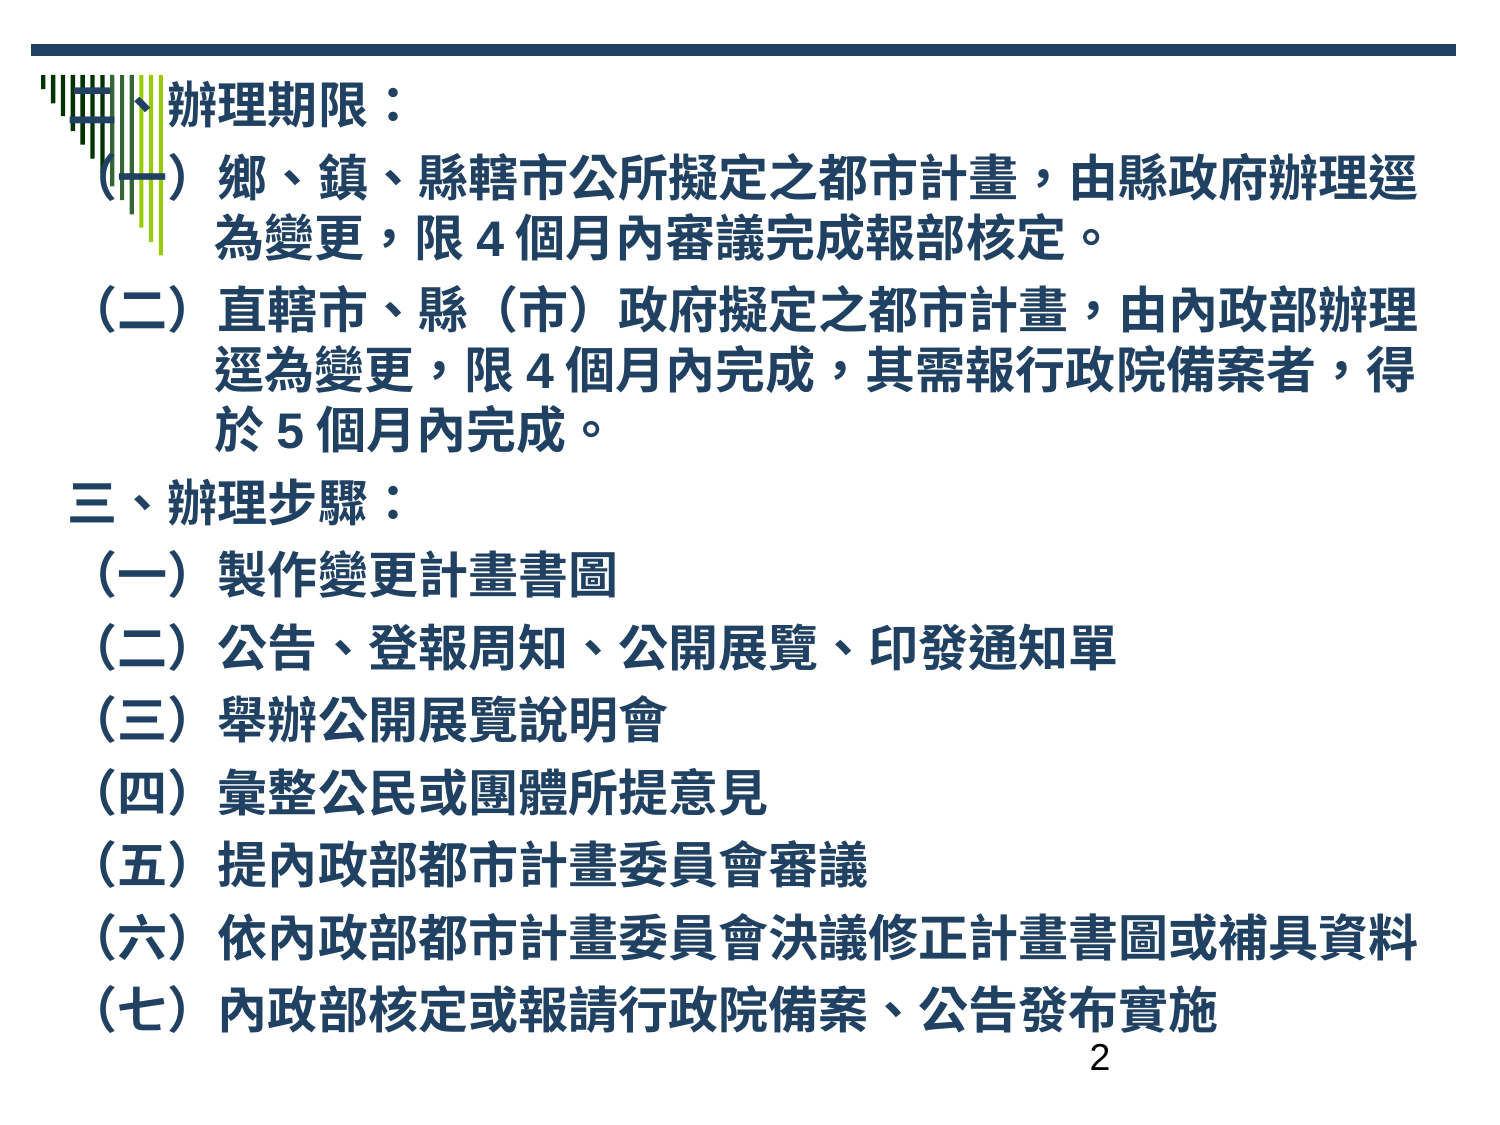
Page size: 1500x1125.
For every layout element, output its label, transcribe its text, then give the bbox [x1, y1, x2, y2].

list 二、辦理期限： （一）鄉、鎮、縣轄市公所擬定之都市計畫，由縣政府辦理逕為變更，限4個月內審議完成報部核定。 （二）直轄市、縣（市）政府擬定之都市計畫，由內政部辦理逕為變更，限4個月內完成，其需報行政院備案者，得於5個月內完成。 三、辦理步驟： （一）製作變更計畫書圖 （二）公告、登報周知、公開展覽、印發通知單 （三）舉辦公開展覽說明會 （四）彙整公民或團體所提意見 （五）提內政部都市計畫委員會審議 （六）依內政部都市計畫委員會決議修正計畫書圖或補具資料 （七）內政部核定或報請行政院備案、公告發布實施 [53, 66, 1459, 1083]
